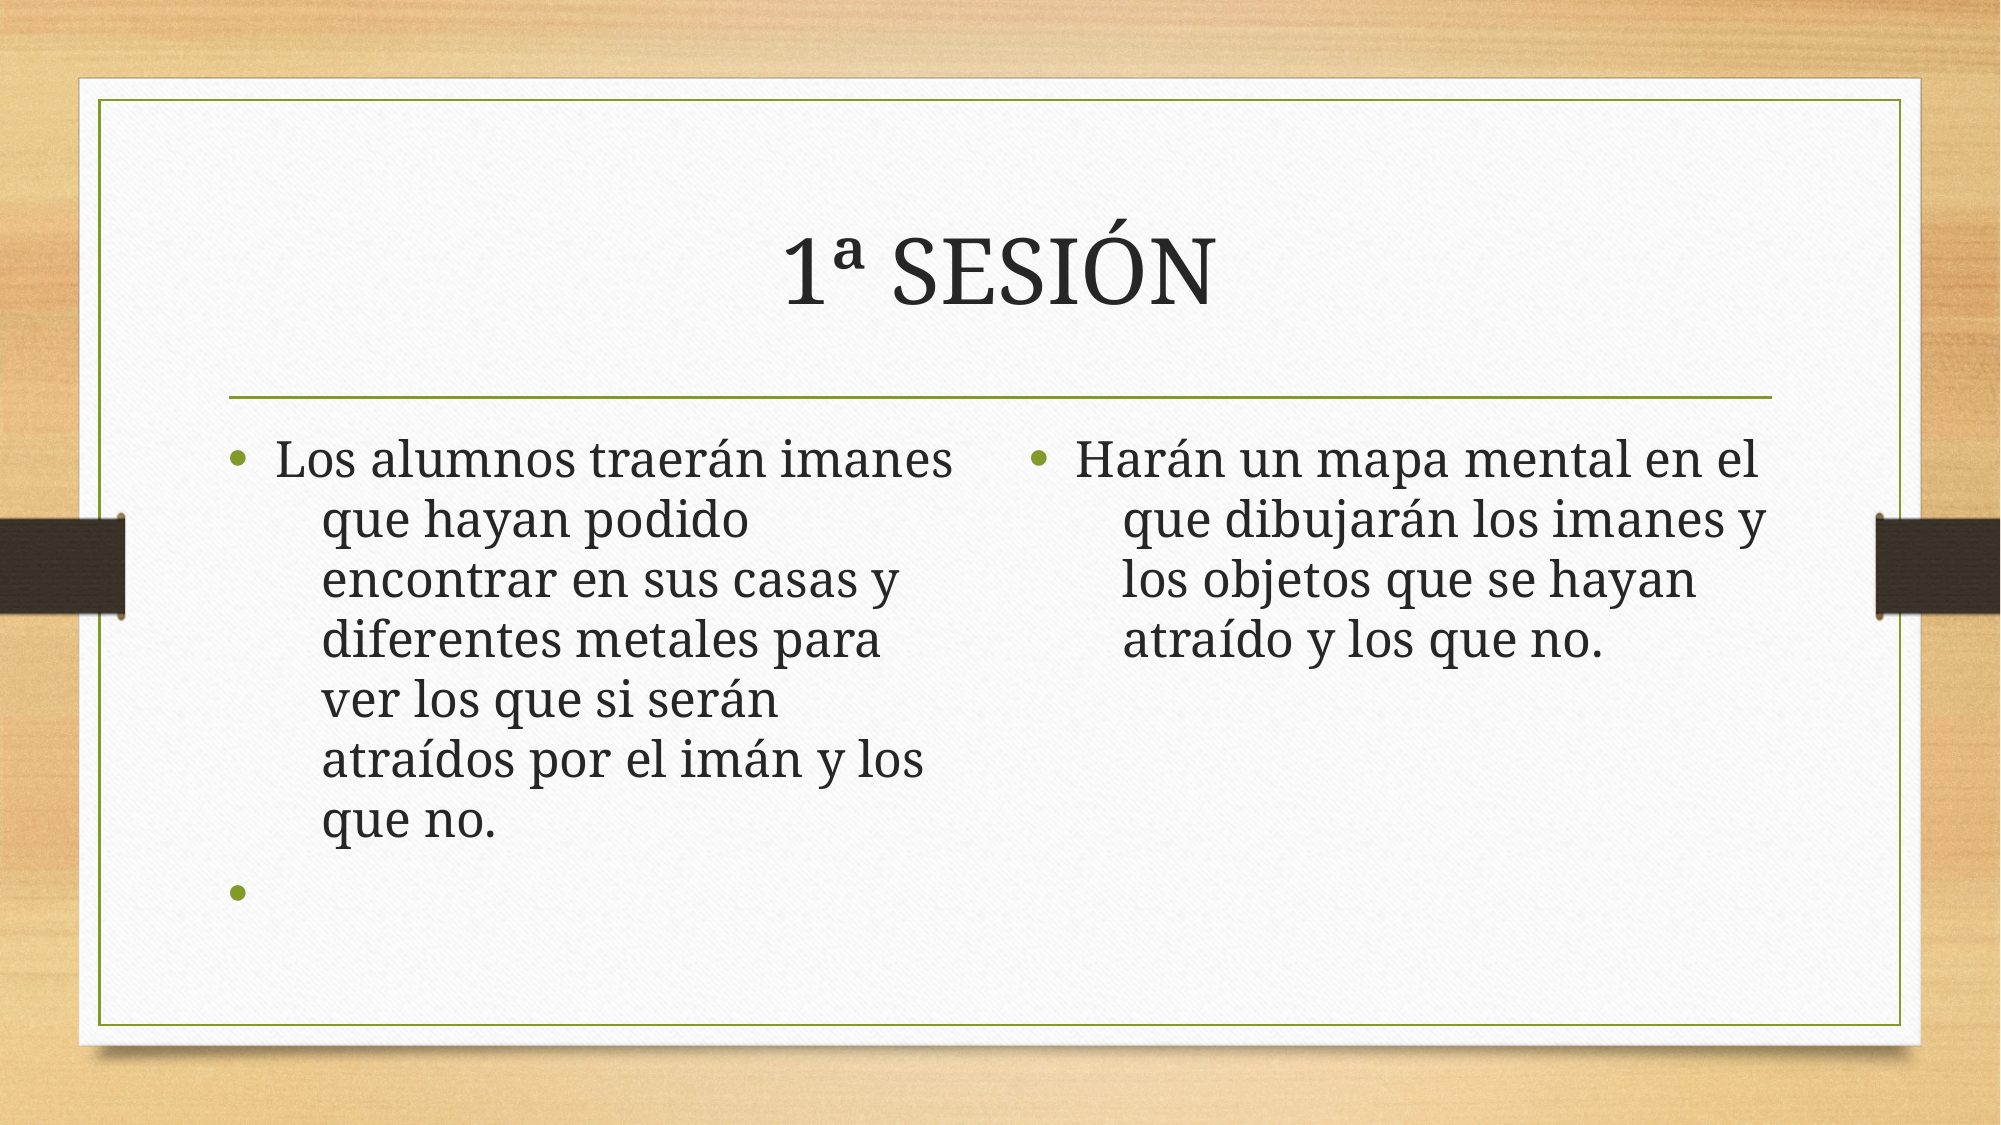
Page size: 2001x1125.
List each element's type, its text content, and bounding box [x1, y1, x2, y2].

list Los alumnos traerán imanes que hayan podido encontrar en sus casas y diferentes metales para ver los que si serán atraídos por el imán y los que no. [213, 420, 987, 964]
title 1ª SESIÓN [212, 161, 1788, 376]
list Harán un mapa mental en el que dibujarán los imanes y los objetos que se hayan atraído y los que no. [1013, 420, 1788, 964]
